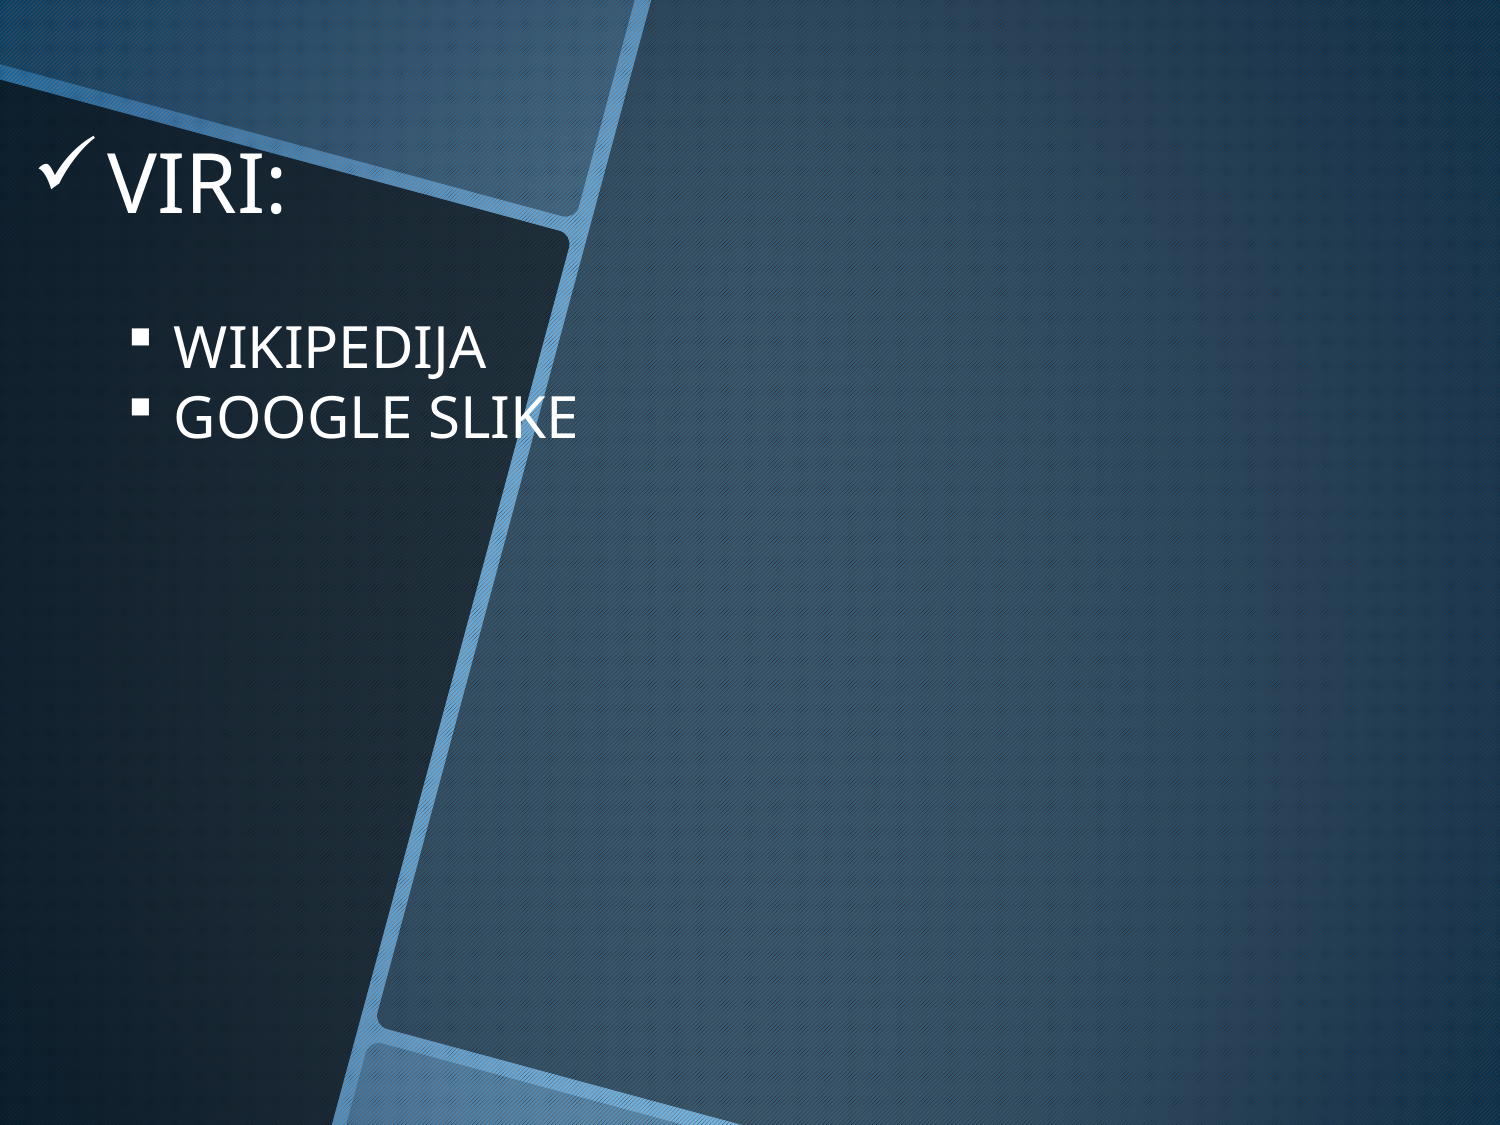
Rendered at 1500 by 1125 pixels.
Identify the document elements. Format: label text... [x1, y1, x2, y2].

title VIRI: [17, 78, 849, 238]
text_box WIKIPEDIJA GOOGLE SLIKE [112, 302, 1187, 458]
